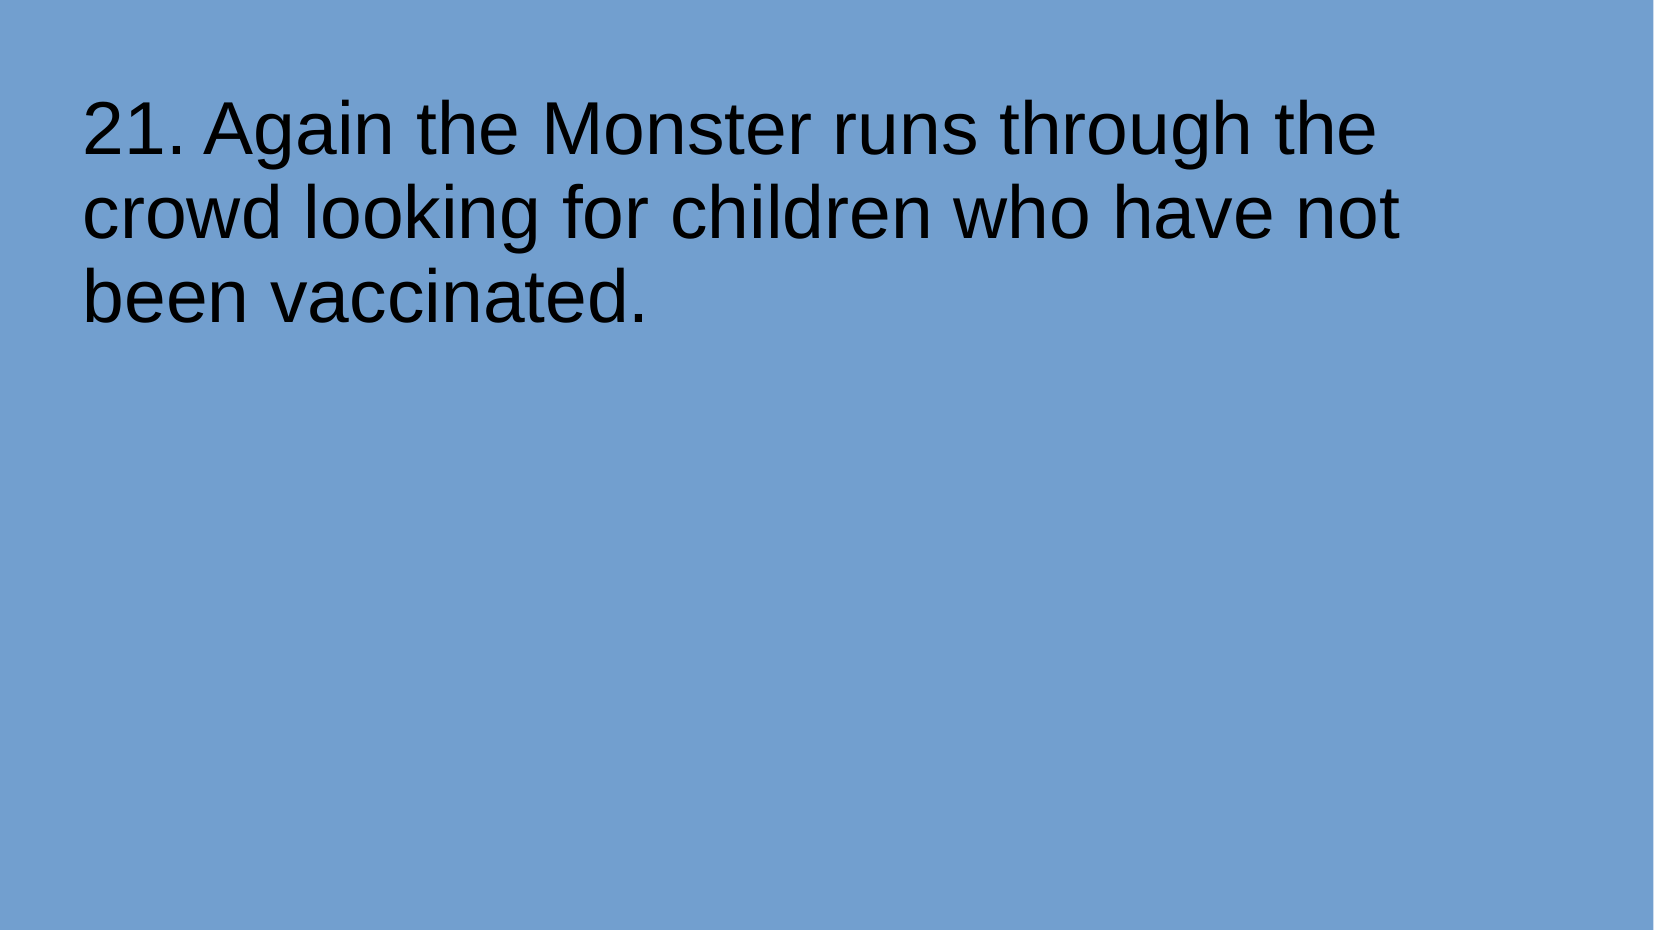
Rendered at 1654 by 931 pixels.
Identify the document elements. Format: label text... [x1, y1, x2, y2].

list 21. Again the Monster runs through the crowd looking for children who have not been vaccinated. [82, 86, 1571, 626]
